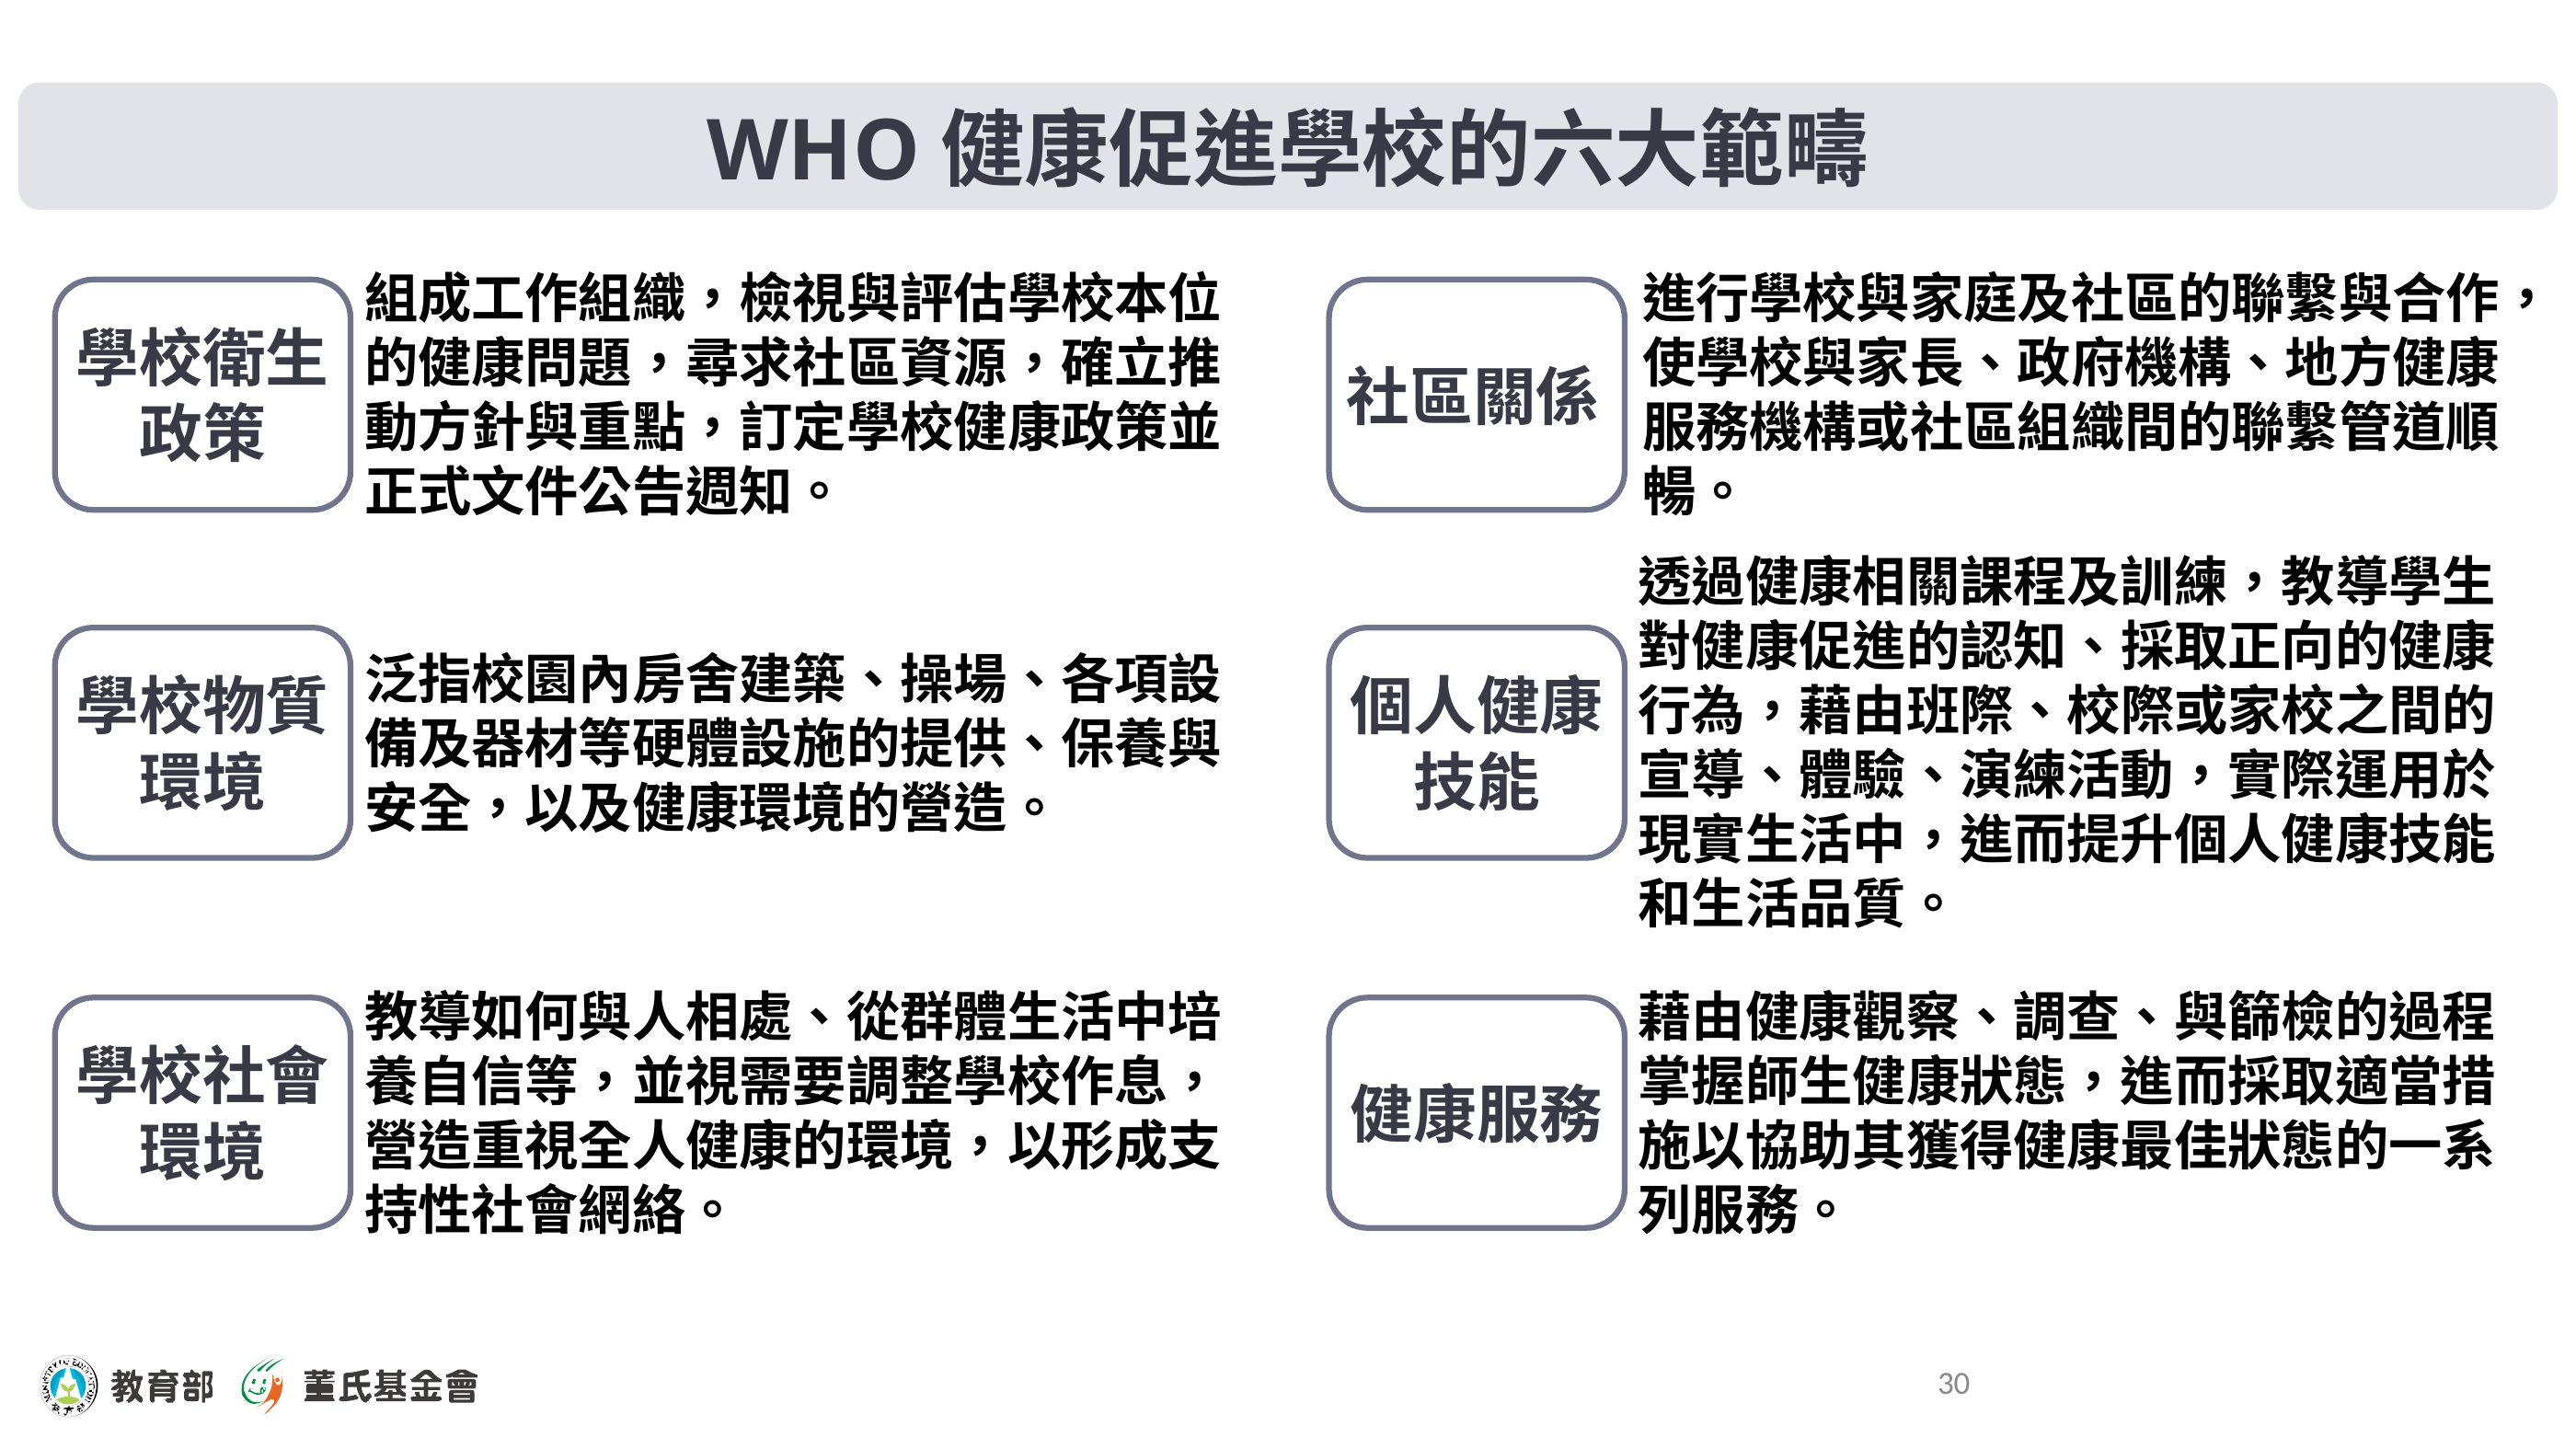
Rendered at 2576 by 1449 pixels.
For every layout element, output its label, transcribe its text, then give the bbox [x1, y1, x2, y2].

text_box 社區關係 [1326, 350, 1621, 439]
text_box 學校物質環境 [55, 659, 351, 824]
text_box 透過健康相關課程及訓練，教導學生對健康促進的認知、採取正向的健康行為，藉由班際、校際或家校之間的宣導、體驗、演練活動，實際運用於現實生活中，進而提升個人健康技能和生活品質。 [1625, 541, 2521, 941]
text_box 個人健康技能 [1329, 659, 1625, 824]
text_box 藉由健康觀察、調查、與篩檢的過程掌握師生健康狀態，進而採取適當措施以協助其獲得健康最佳狀態的一系列服務。 [1625, 976, 2521, 1248]
text_box 30 [1924, 1342, 2525, 1420]
text_box 泛指校園內房舍建築、操場、各項設備及器材等硬體設施的提供、保養與安全，以及健康環境的營造。 [351, 638, 1247, 845]
text_box 學校社會環境 [55, 1029, 351, 1195]
text_box 學校衛生政策 [55, 311, 351, 477]
text_box 教導如何與人相處、從群體生活中培養自信等，並視需要調整學校作息，營造重視全人健康的環境，以形成支持性社會網絡。 [351, 976, 1247, 1248]
text_box 進行學校與家庭及社區的聯繫與合作，使學校與家長、政府機構、地方健康服務機構或社區組織間的聯繫管道順暢。 [1628, 258, 2524, 529]
text_box 組成工作組織，檢視與評估學校本位的健康問題，尋求社區資源，確立推動方針與重點，訂定學校健康政策並正式文件公告週知。 [351, 258, 1247, 529]
text_box 健康服務 [1329, 1067, 1625, 1157]
text_box WHO健康促進學校的六大範疇 [17, 82, 2558, 211]
